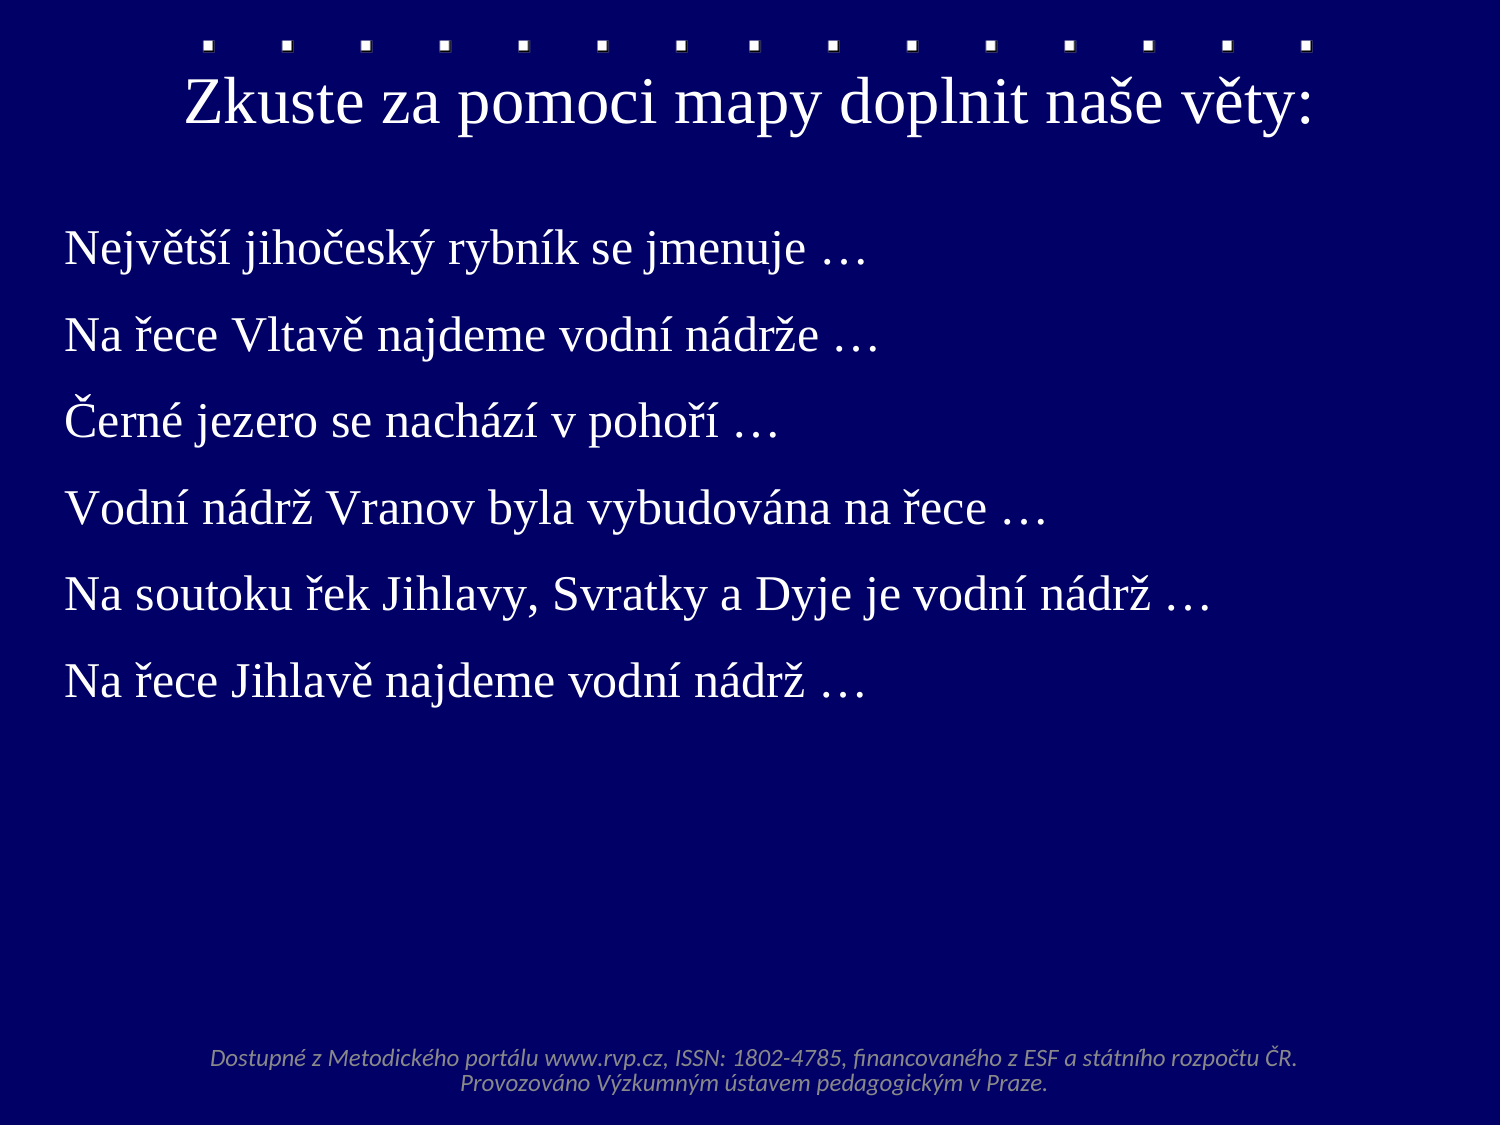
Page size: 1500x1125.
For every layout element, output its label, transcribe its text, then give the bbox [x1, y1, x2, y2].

list Zkuste za pomoci mapy doplnit naše věty: [37, 62, 1463, 151]
picture [200, 37, 1326, 57]
text_box Největší jihočeský rybník se jmenuje … Na řece Vltavě najdeme vodní nádrže … Černé jezero se nachází v pohoří … Vodní nádrž Vranov byla vybudována na řece … Na soutoku řek Jihlavy, Svratky a Dyje je vodní nádrž … Na řece Jihlavě najdeme vodní nádrž … [50, 212, 1463, 716]
